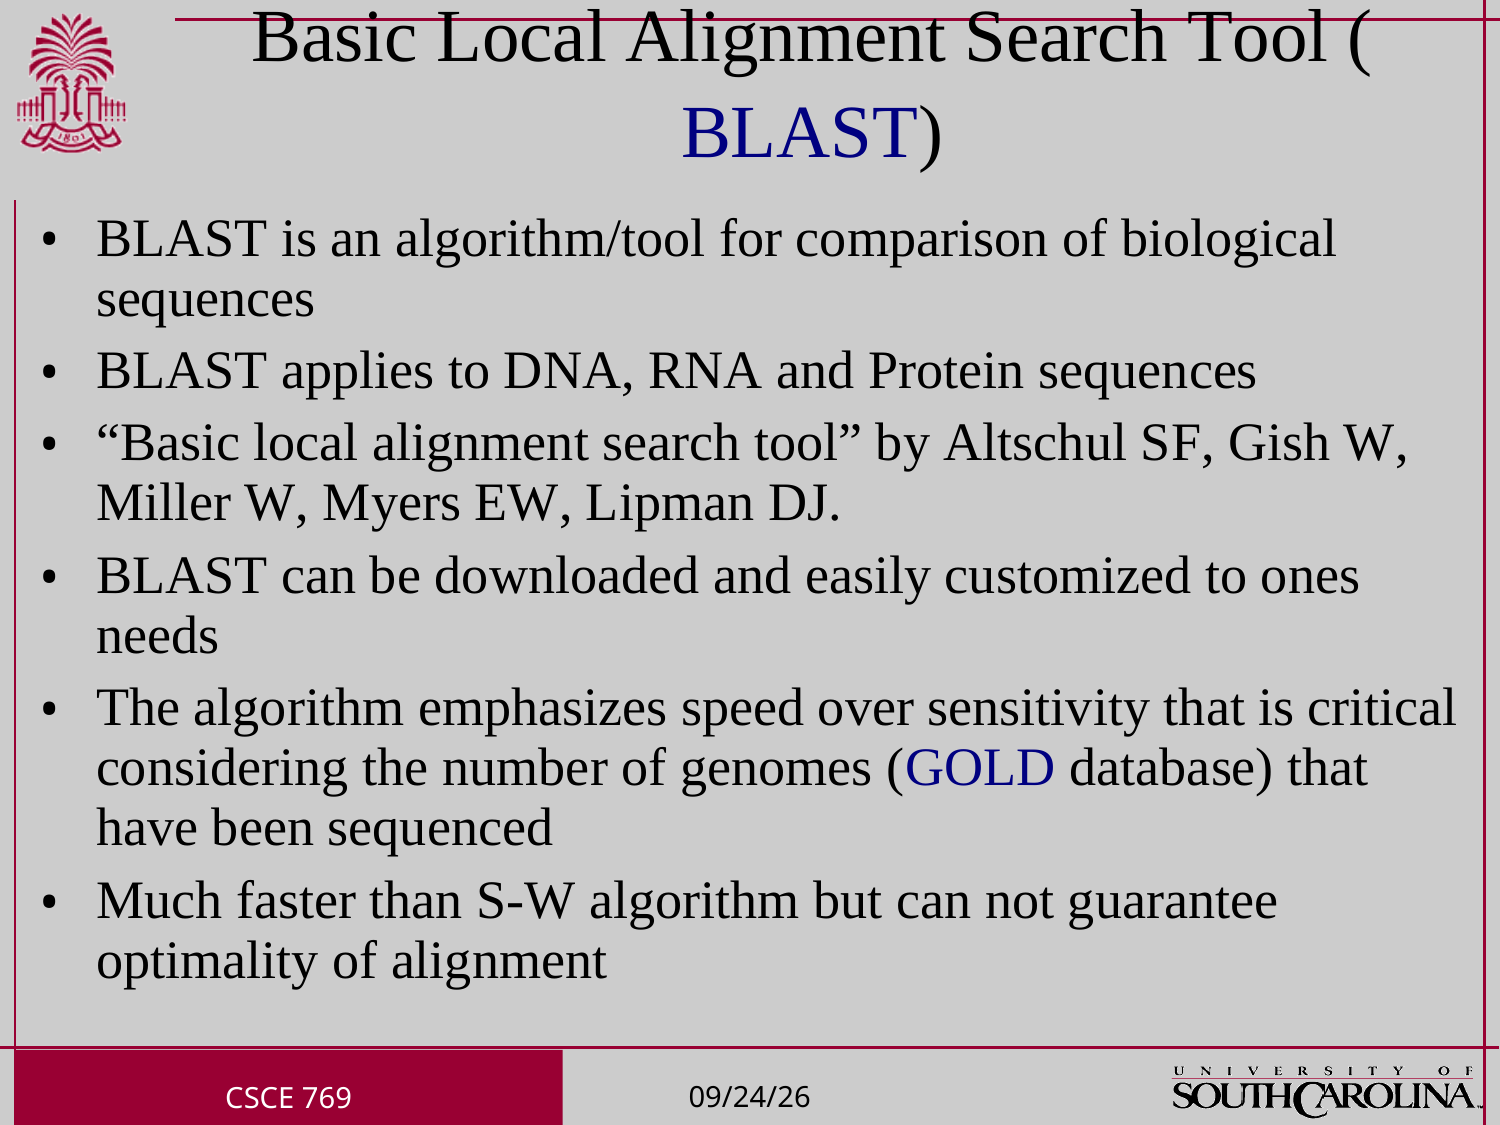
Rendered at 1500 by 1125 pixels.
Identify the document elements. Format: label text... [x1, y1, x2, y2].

list BLAST is an algorithm/tool for comparison of biological sequences BLAST applies to DNA, RNA and Protein sequences “Basic local alignment search tool” by Altschul SF, Gish W, Miller W, Myers EW, Lipman DJ. BLAST can be downloaded and easily customized to ones needs The algorithm emphasizes speed over sensitivity that is critical considering the number of genomes (GOLD database) that have been sequenced Much faster than S-W algorithm but can not guarantee optimality of alignment [24, 200, 1476, 1028]
title Basic Local Alignment Search Tool (BLAST)‏ [174, 0, 1450, 188]
picture [1162, 1049, 1483, 1125]
picture [12, 12, 131, 155]
